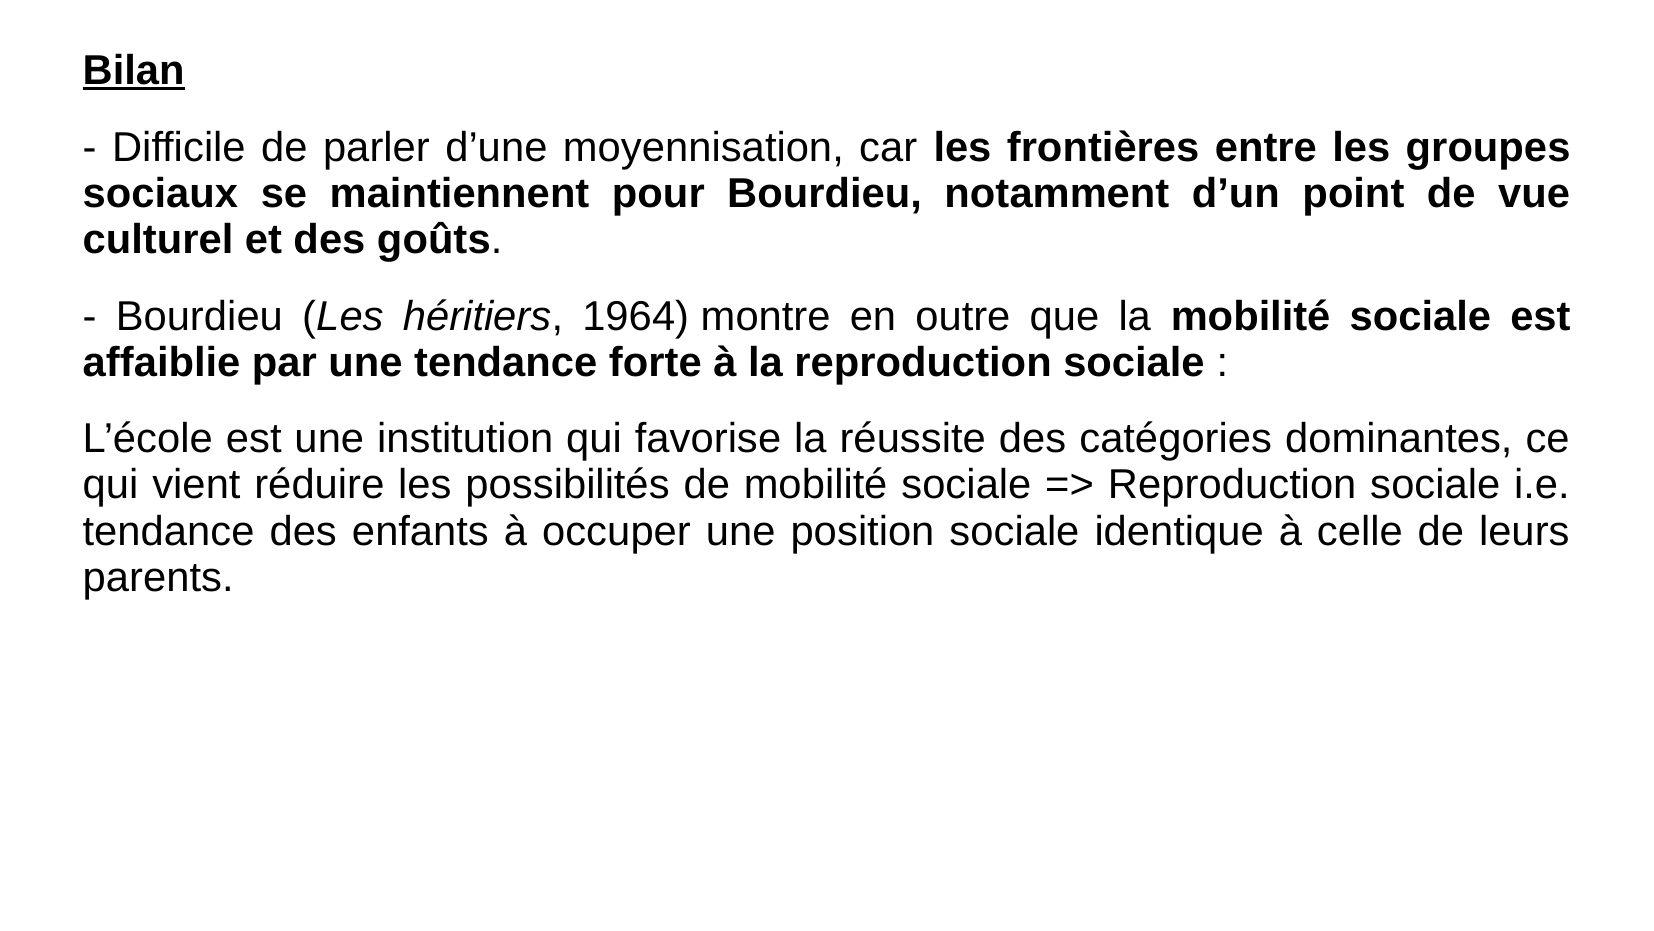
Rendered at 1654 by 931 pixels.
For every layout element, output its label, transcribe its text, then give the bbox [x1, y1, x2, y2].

list Bilan - Difficile de parler d’une moyennisation, car les frontières entre les groupes sociaux se maintiennent pour Bourdieu, notamment d’un point de vue culturel et des goûts. - Bourdieu (Les héritiers, 1964) montre en outre que la mobilité sociale est affaiblie par une tendance forte à la reproduction sociale : L’école est une institution qui favorise la réussite des catégories dominantes, ce qui vient réduire les possibilités de mobilité sociale => Reproduction sociale i.e. tendance des enfants à occuper une position sociale identique à celle de leurs parents. [82, 47, 1571, 863]
